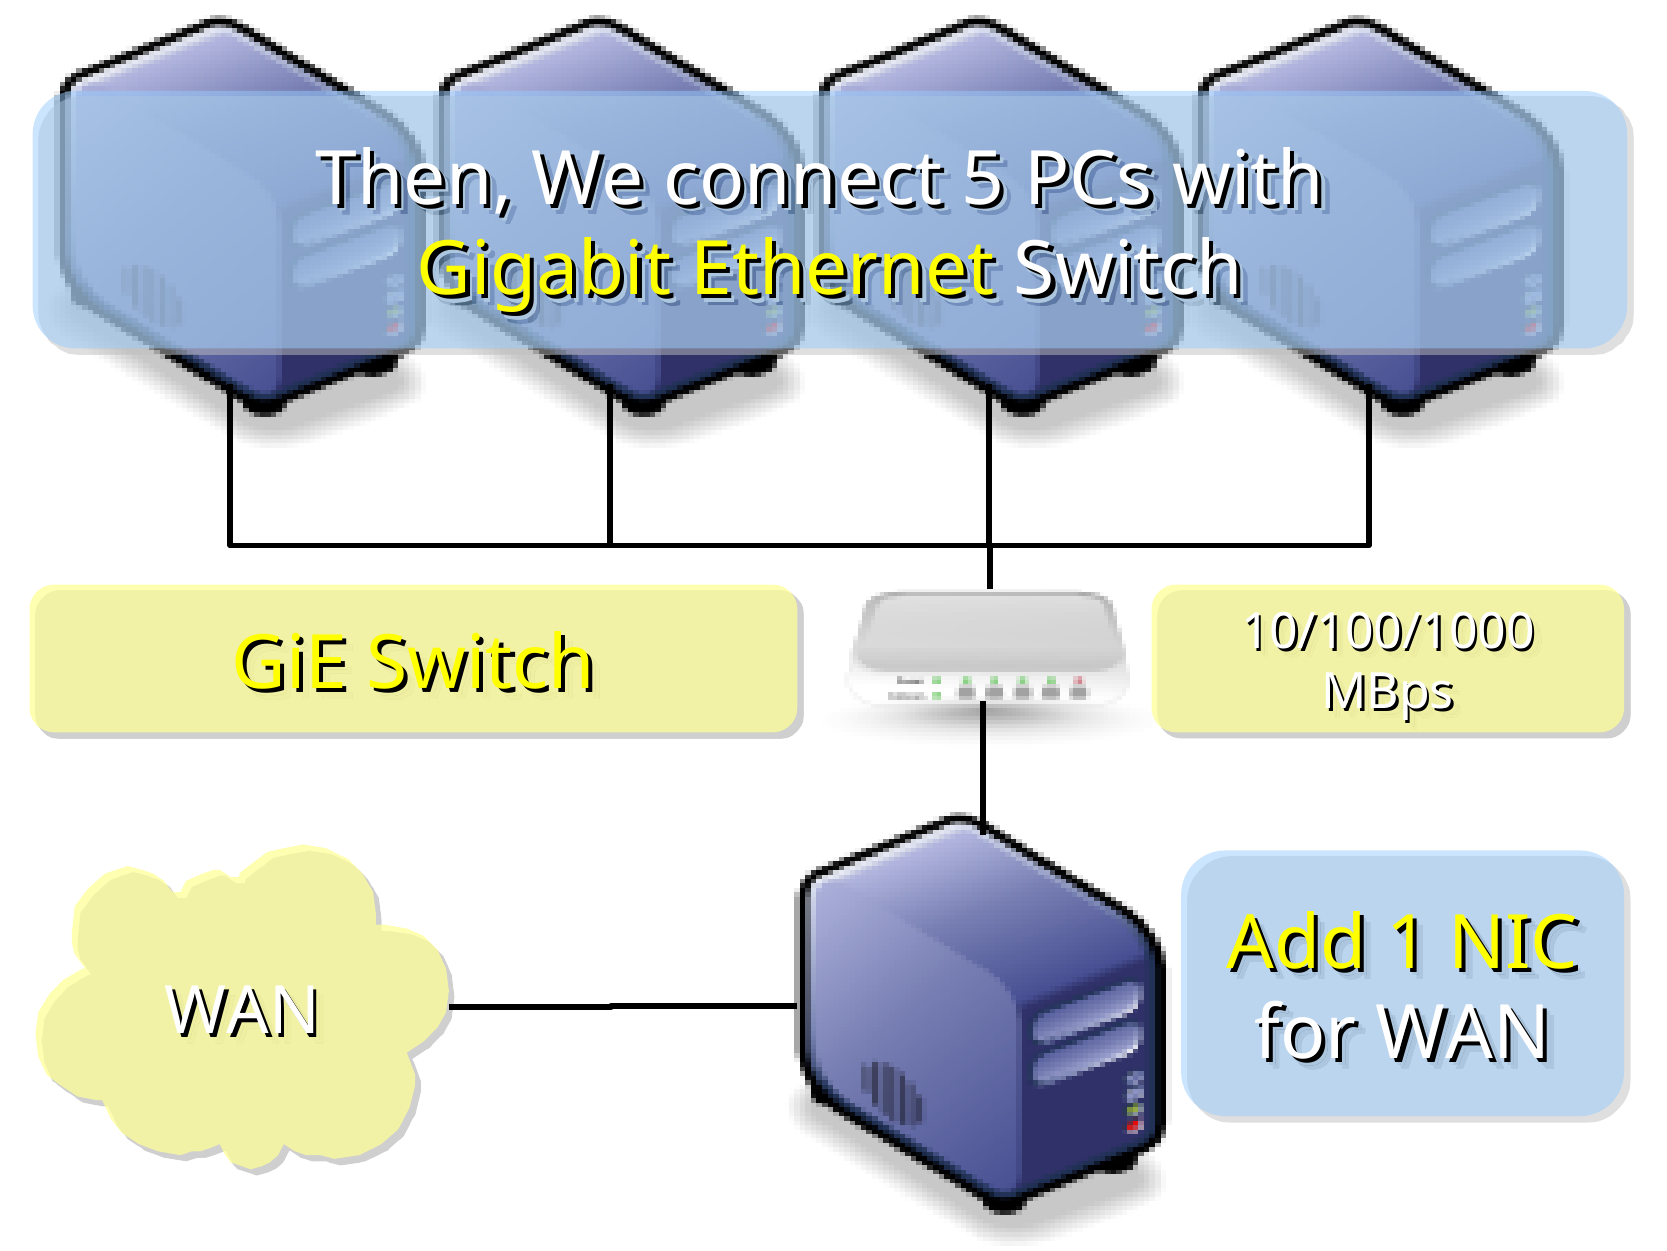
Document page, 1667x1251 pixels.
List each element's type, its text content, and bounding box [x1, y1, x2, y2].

text_box Then, We connect 5 PCs with Gigabit Ethernet Switch [32, 90, 1628, 349]
text_box 10/100/1000 MBps [1151, 584, 1625, 733]
picture [27, 2, 1609, 502]
text_box Add 1 NIC for WAN [1181, 850, 1625, 1117]
picture [767, 799, 1211, 1251]
picture [814, 589, 1166, 748]
text_box GiE Switch [29, 584, 798, 733]
text_box WAN [35, 844, 449, 1170]
